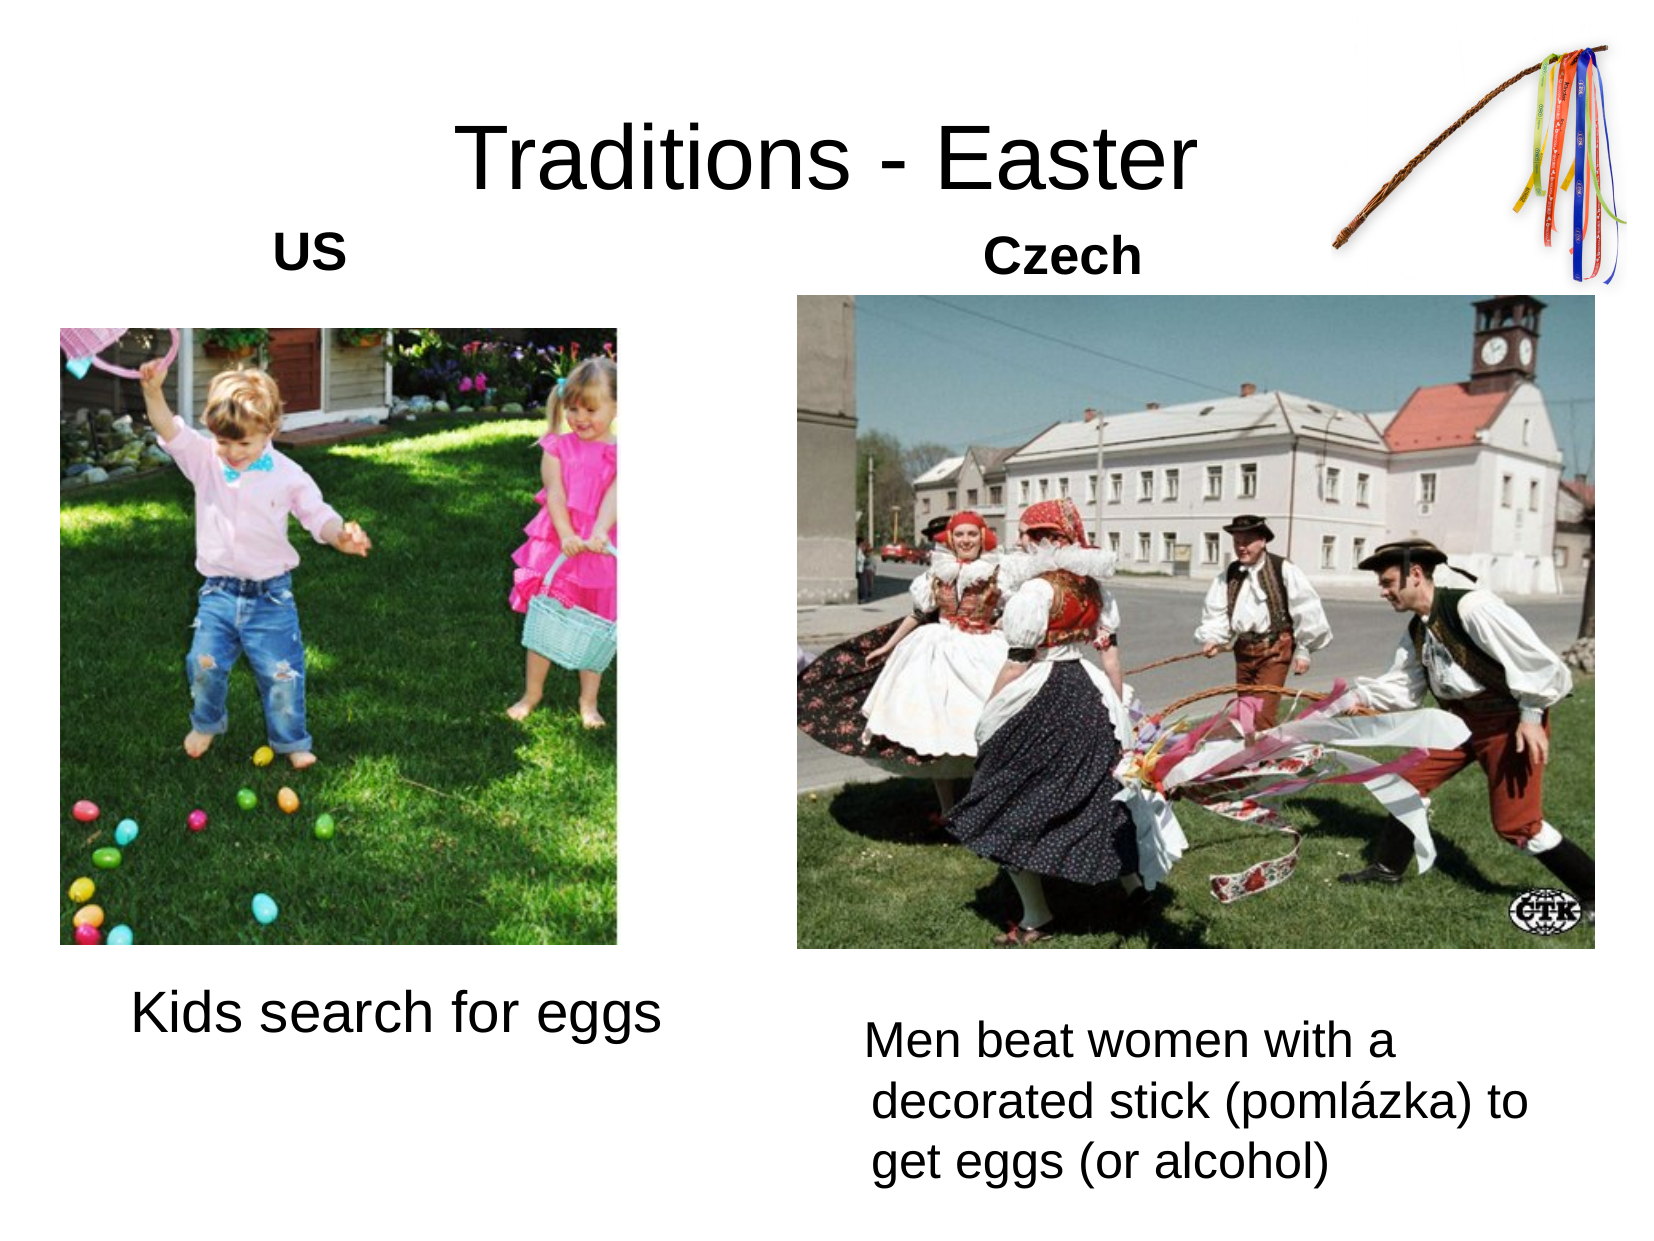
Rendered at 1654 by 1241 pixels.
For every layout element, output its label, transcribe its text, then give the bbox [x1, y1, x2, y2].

picture [797, 18, 1627, 949]
text_box Czech [885, 218, 1241, 296]
list Men beat women with a decorated stick (pomlázka) to get eggs (or alcohol) [739, 1007, 1537, 1190]
text_box US [177, 213, 443, 291]
picture [60, 328, 621, 945]
title Traditions - Easter [82, 56, 1331, 250]
list Kids search for eggs [41, 974, 768, 1065]
